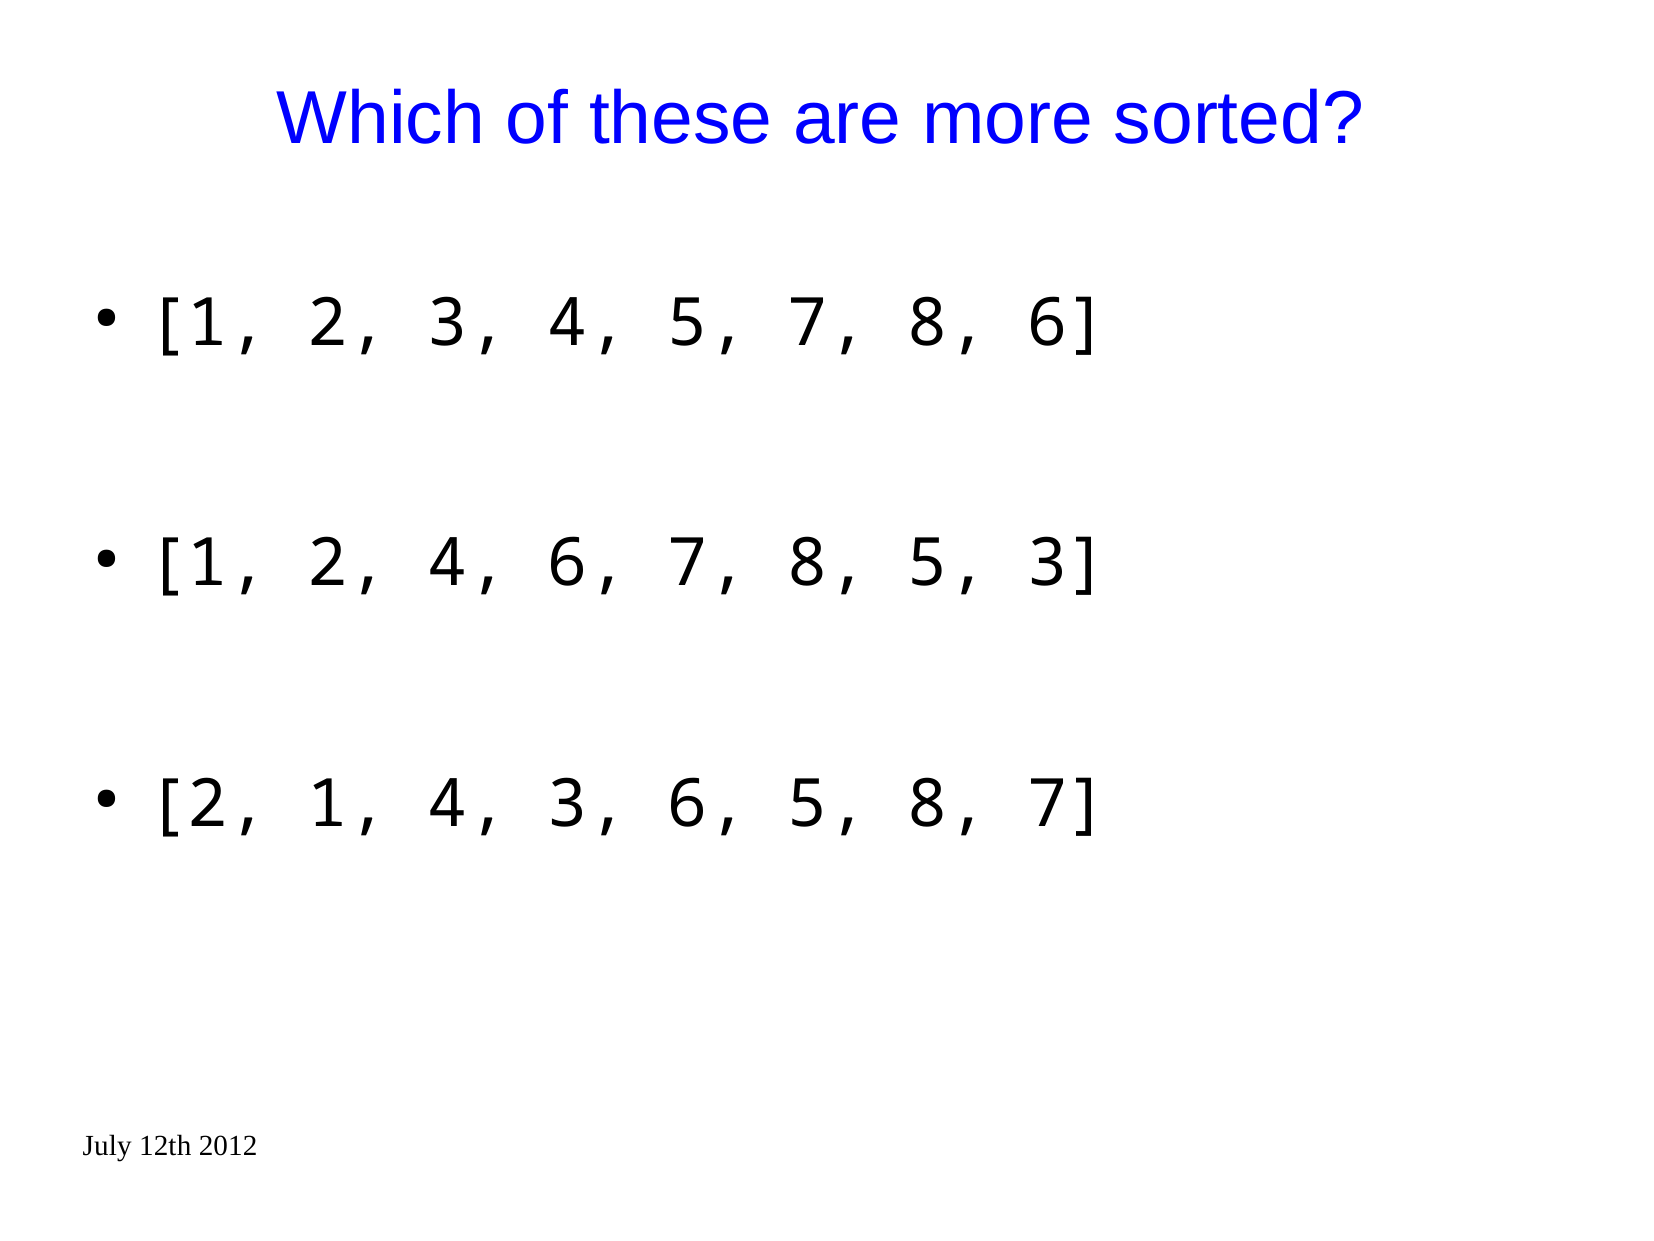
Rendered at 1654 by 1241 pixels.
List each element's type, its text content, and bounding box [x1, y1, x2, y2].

list [1, 2, 3, 4, 5, 7, 8, 6] [1, 2, 4, 6, 7, 8, 5, 3] [2, 1, 4, 3, 6, 5, 8, 7] [76, 274, 1565, 1093]
title Which of these are more sorted? [76, 58, 1565, 178]
